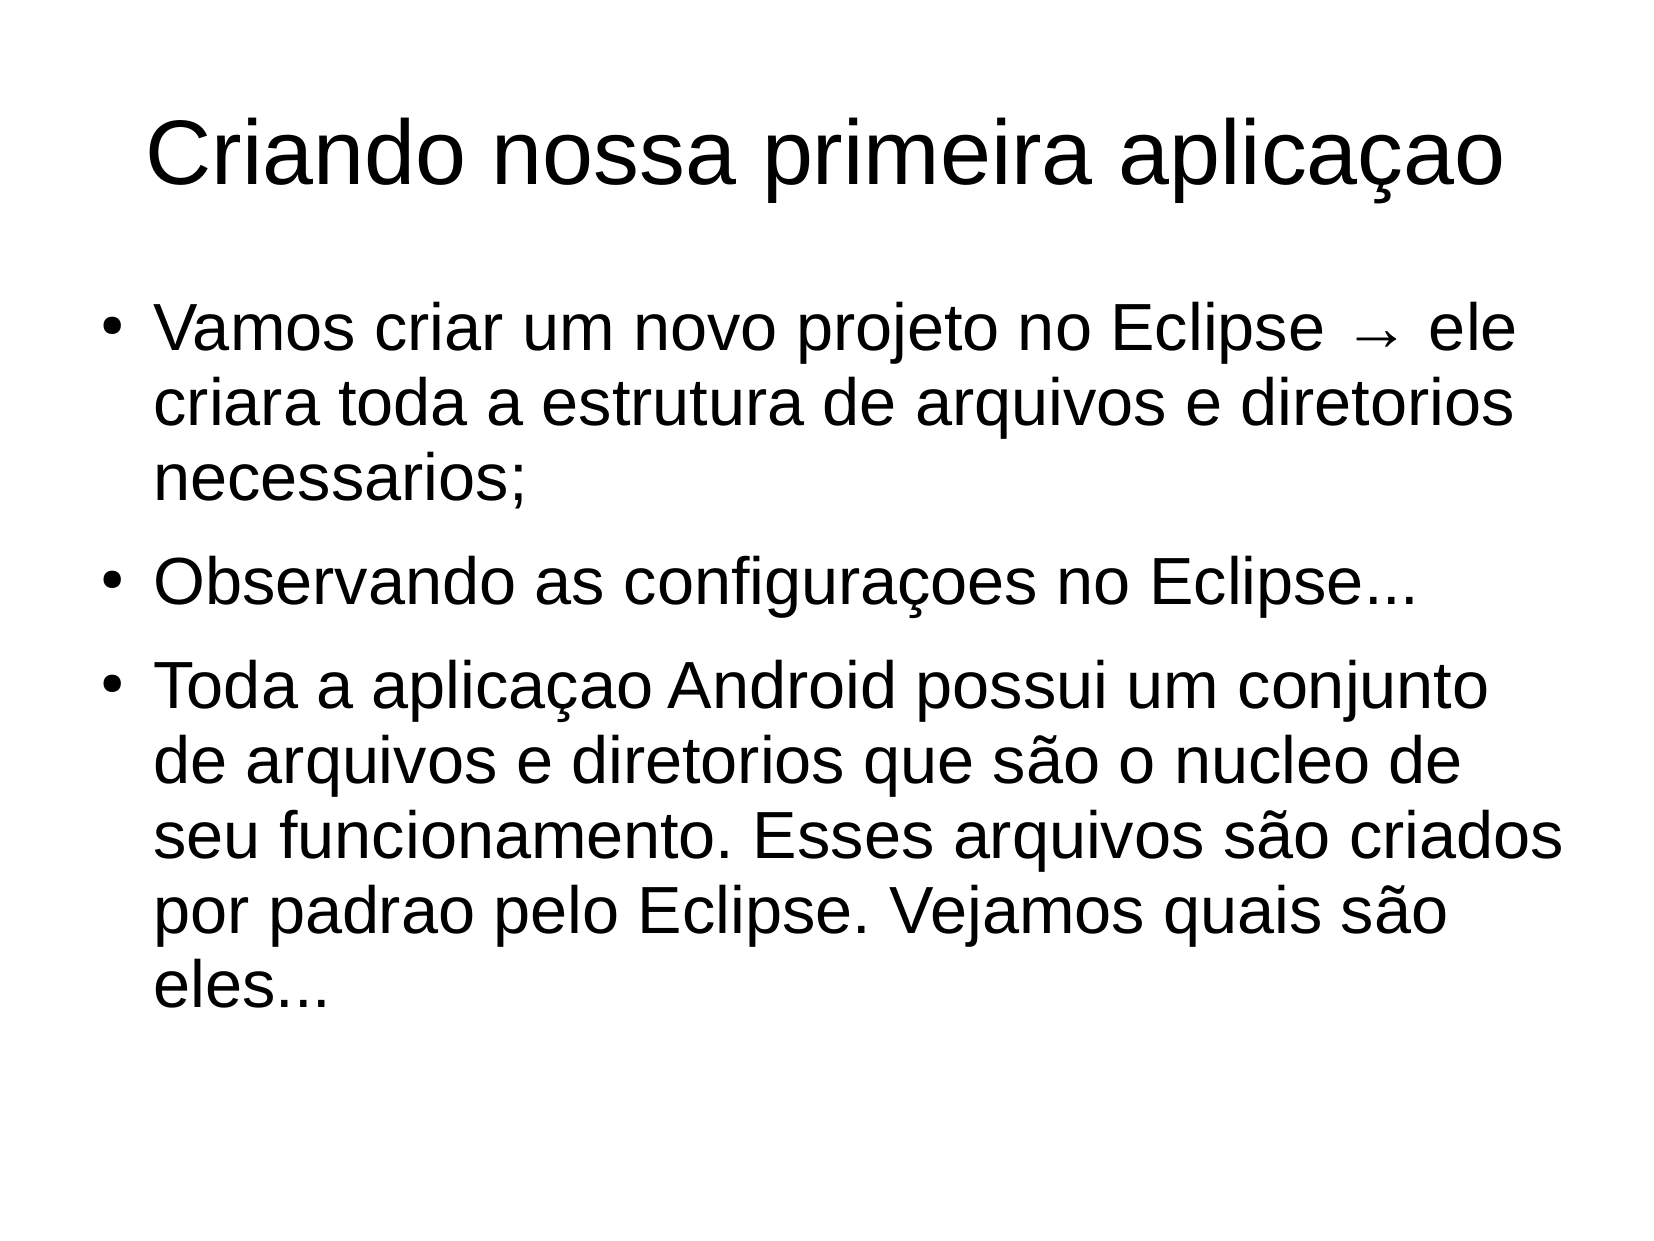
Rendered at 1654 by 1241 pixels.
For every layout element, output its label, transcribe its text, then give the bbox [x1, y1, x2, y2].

title Criando nossa primeira aplicaçao [82, 49, 1571, 257]
list Vamos criar um novo projeto no Eclipse → ele criara toda a estrutura de arquivos e diretorios necessarios; Observando as configuraçoes no Eclipse... Toda a aplicaçao Android possui um conjunto de arquivos e diretorios que são o nucleo de seu funcionamento. Esses arquivos são criados por padrao pelo Eclipse. Vejamos quais são eles... [82, 290, 1571, 1109]
